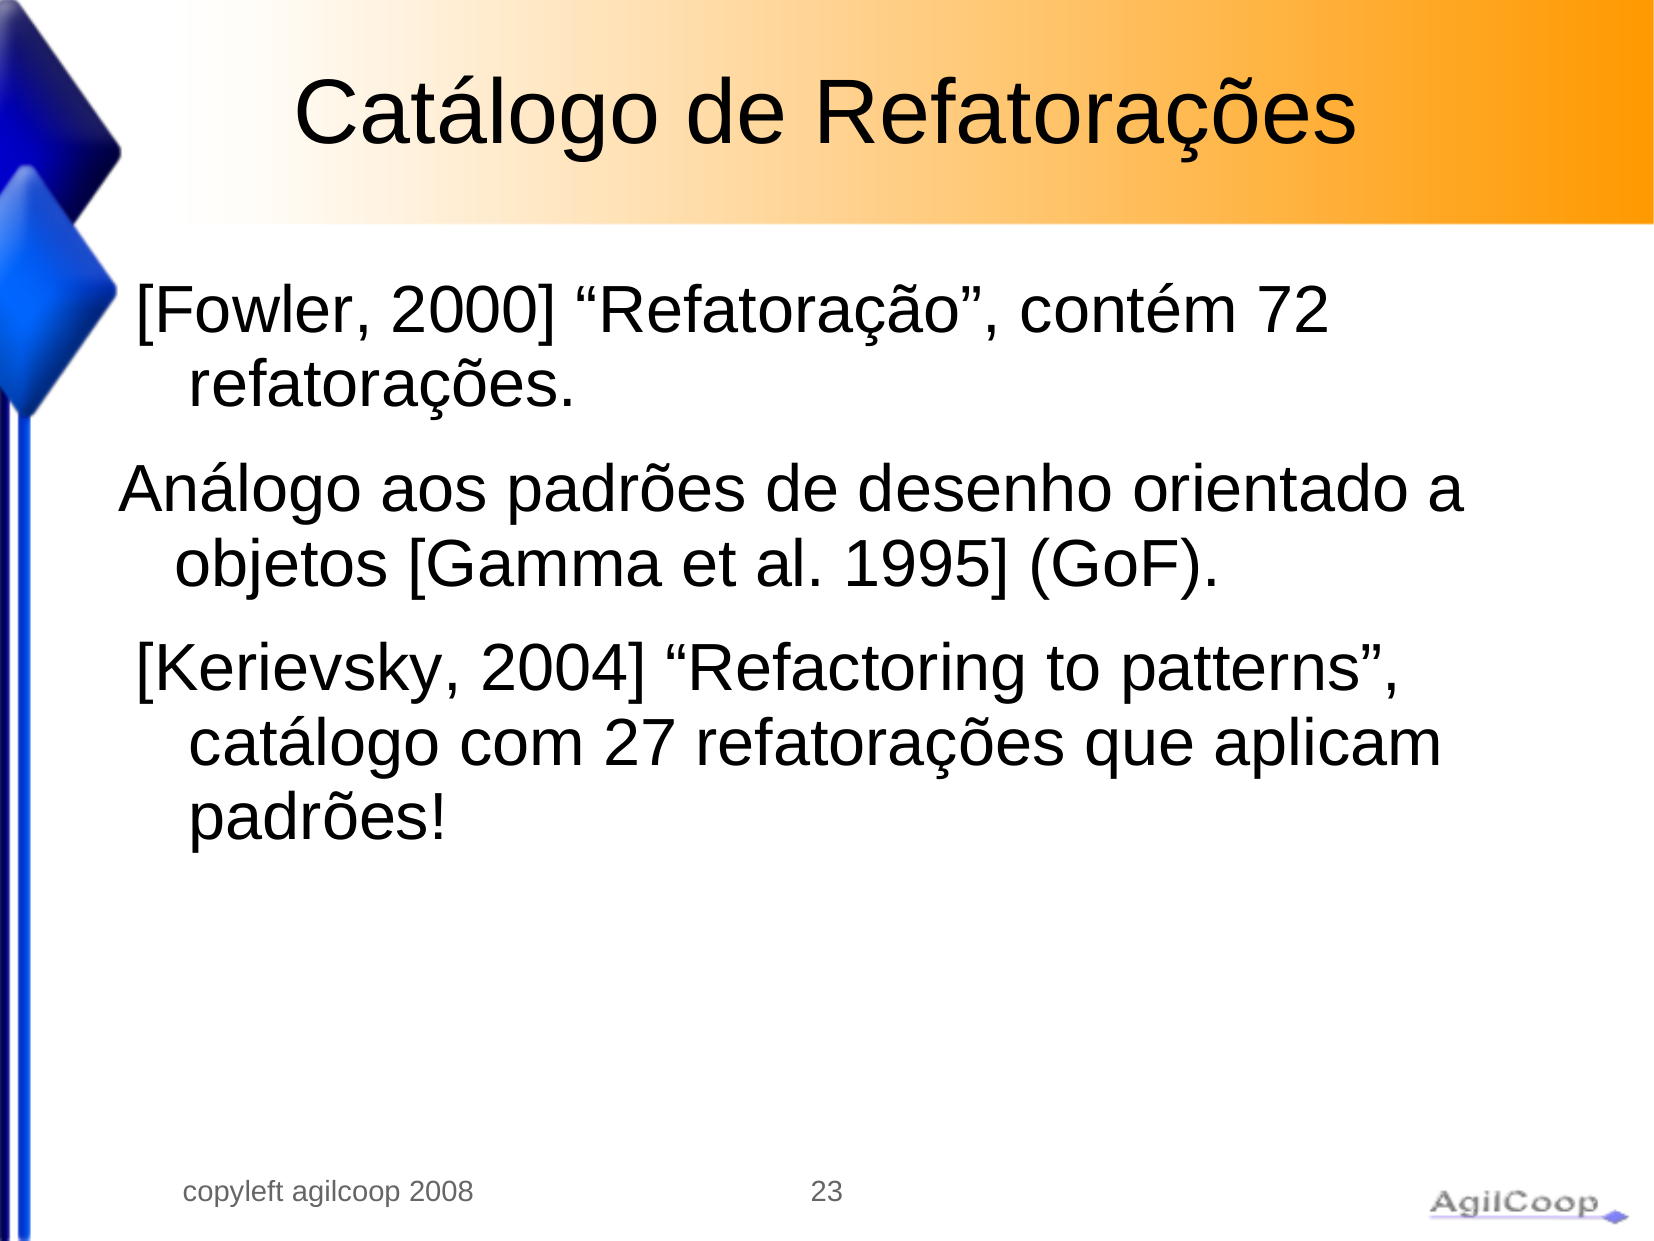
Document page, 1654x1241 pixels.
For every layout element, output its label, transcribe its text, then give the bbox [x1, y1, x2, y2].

title Catálogo de Refatorações [82, 8, 1571, 216]
list [Fowler, 2000] “Refatoração”, contém 72 refatorações. Análogo aos padrões de desenho orientado a objetos [Gamma et al. 1995] (GoF). [Kerievsky, 2004] “Refactoring to patterns”, catálogo com 27 refatorações que aplicam padrões! [118, 271, 1607, 1108]
picture [0, 0, 1654, 1241]
